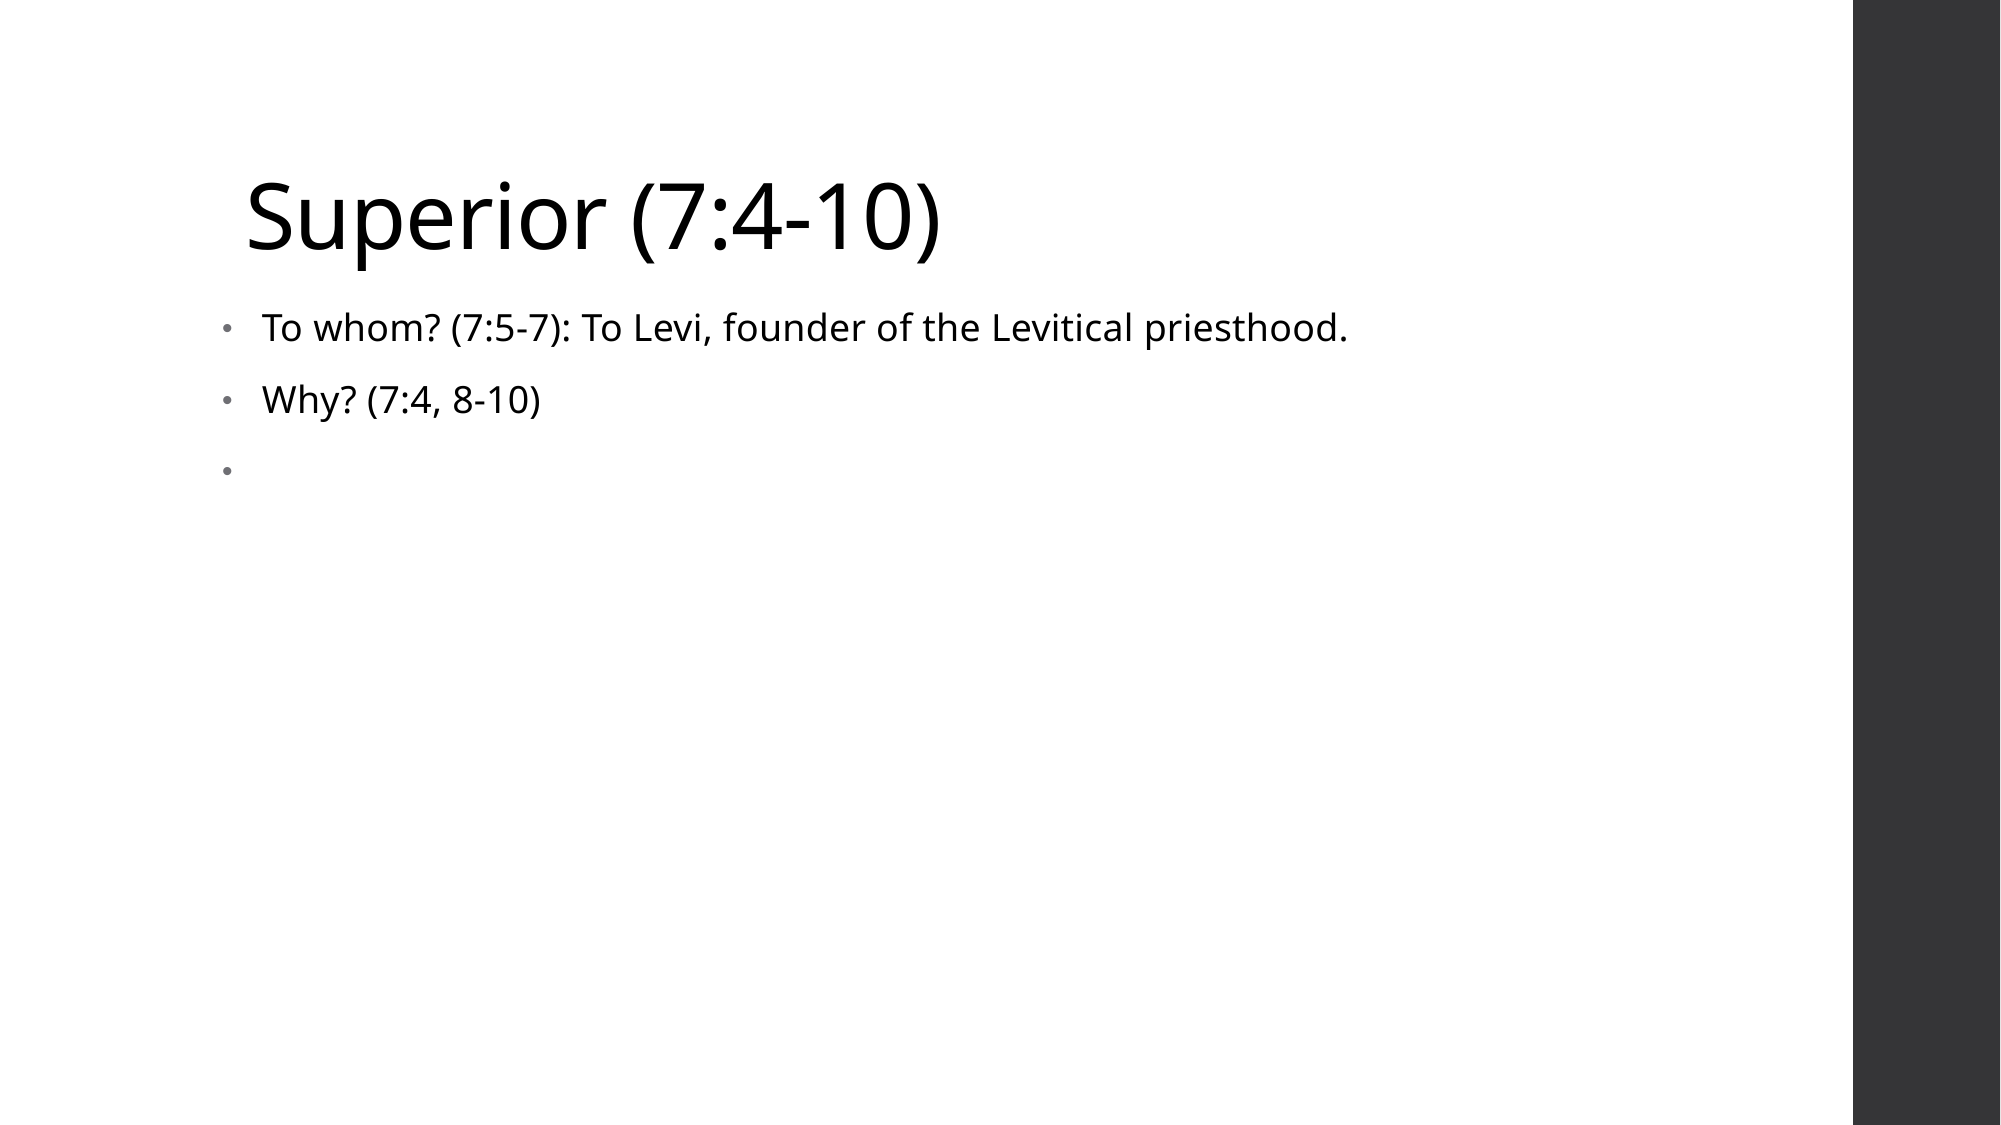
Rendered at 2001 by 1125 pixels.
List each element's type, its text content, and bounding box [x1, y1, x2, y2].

title Superior (7:4-10) [206, 60, 1797, 278]
list To whom? (7:5-7): To Levi, founder of the Levitical priesthood. Why? (7:4, 8-10) [206, 299, 1617, 1014]
